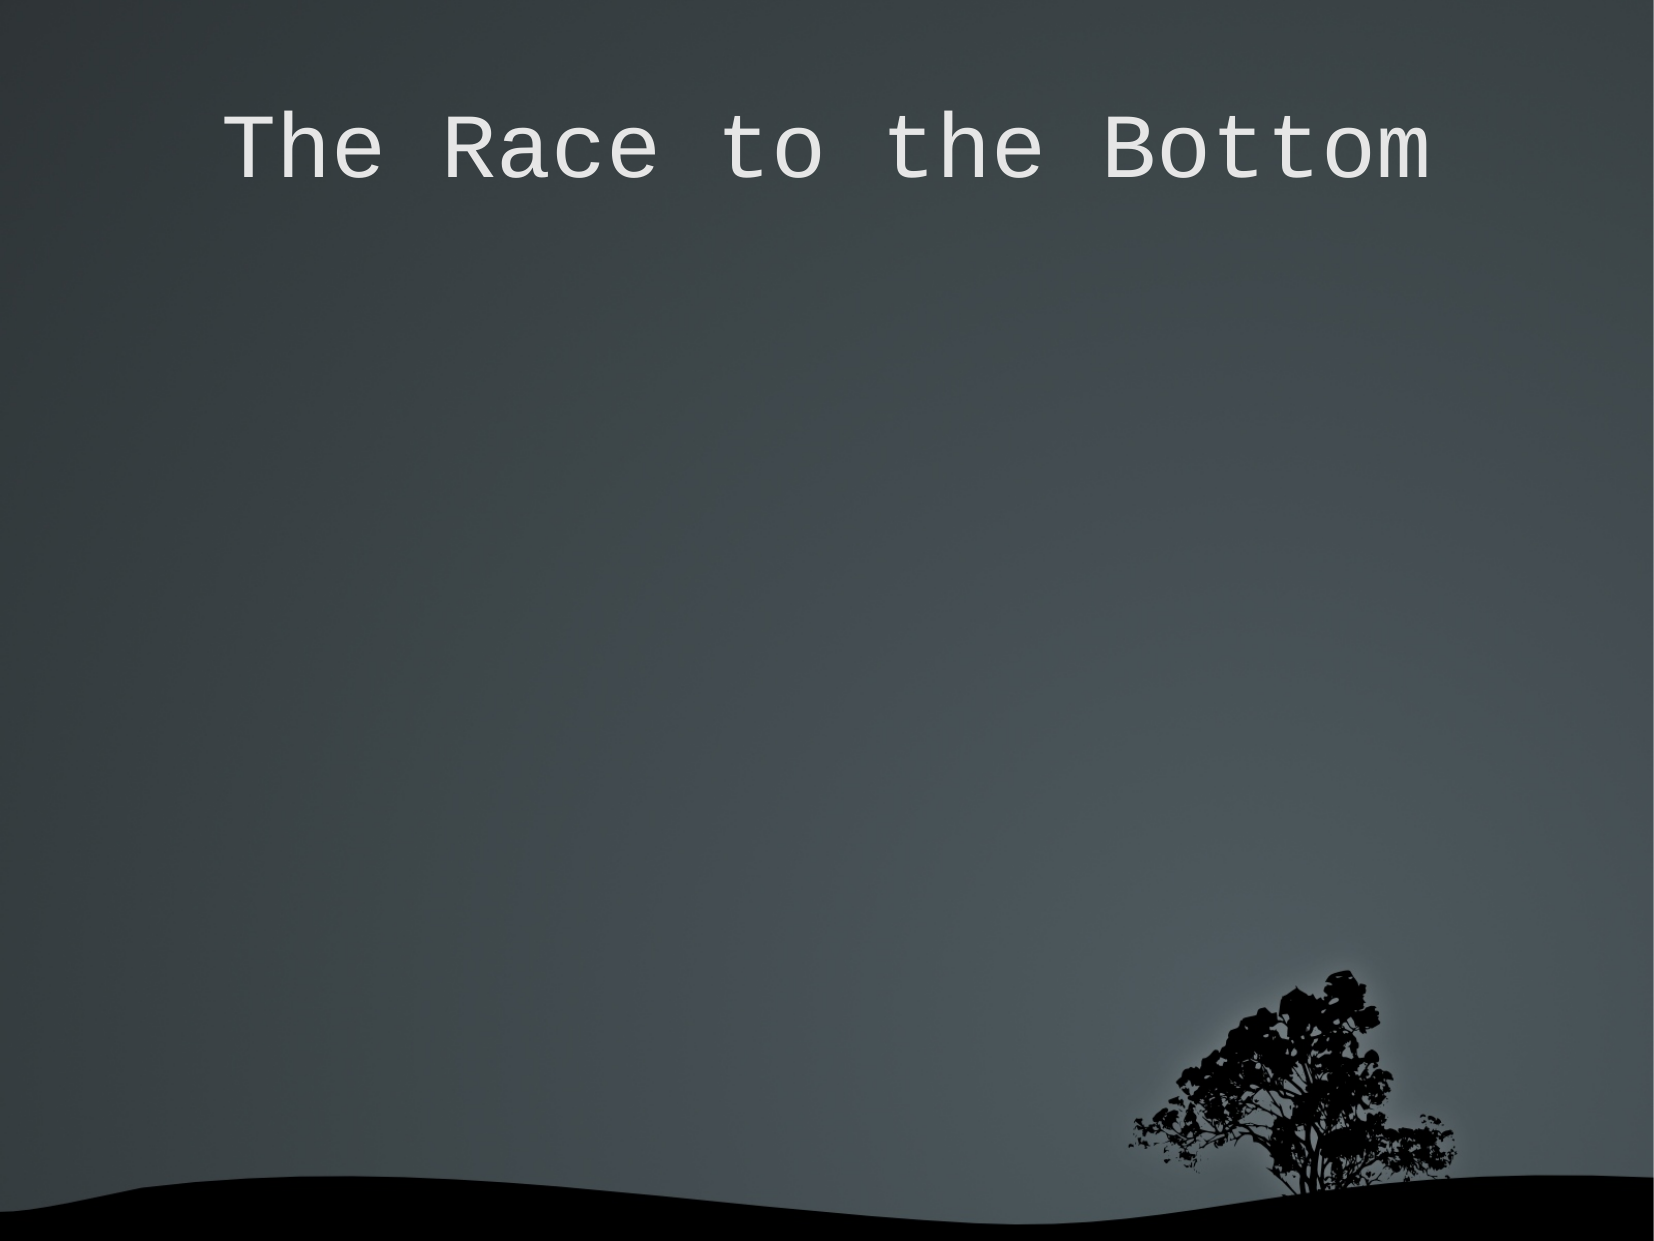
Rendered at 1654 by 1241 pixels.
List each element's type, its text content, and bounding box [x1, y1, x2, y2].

title The Race to the Bottom [82, 56, 1571, 250]
list [82, 290, 1571, 1094]
picture [0, 0, 1654, 1241]
